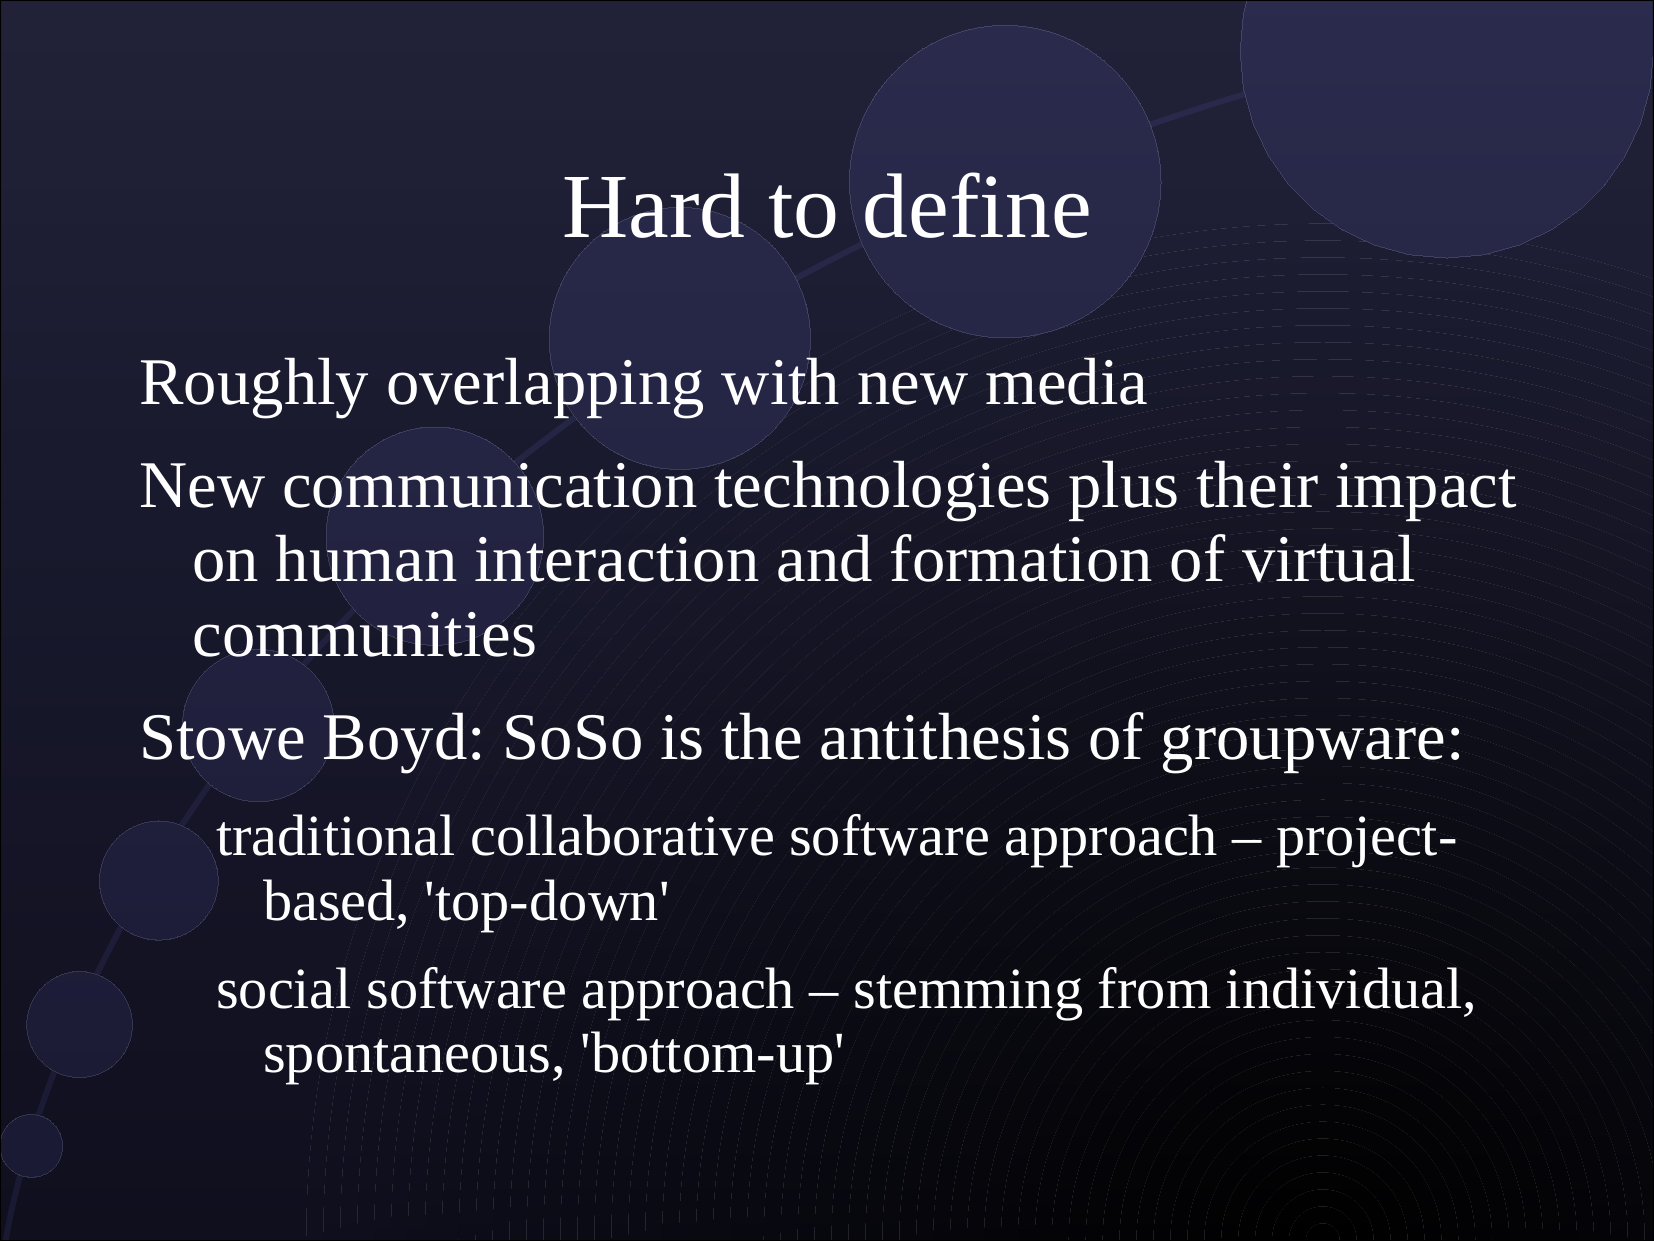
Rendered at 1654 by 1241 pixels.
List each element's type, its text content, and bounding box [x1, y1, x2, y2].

title Hard to define [121, 102, 1534, 311]
list Roughly overlapping with new media New communication technologies plus their impact on human interaction and formation of virtual communities Stowe Boyd: SoSo is the antithesis of groupware: traditional collaborative software approach – project-based, 'top-down' social software approach – stemming from individual, spontaneous, 'bottom-up' [121, 344, 1534, 1127]
